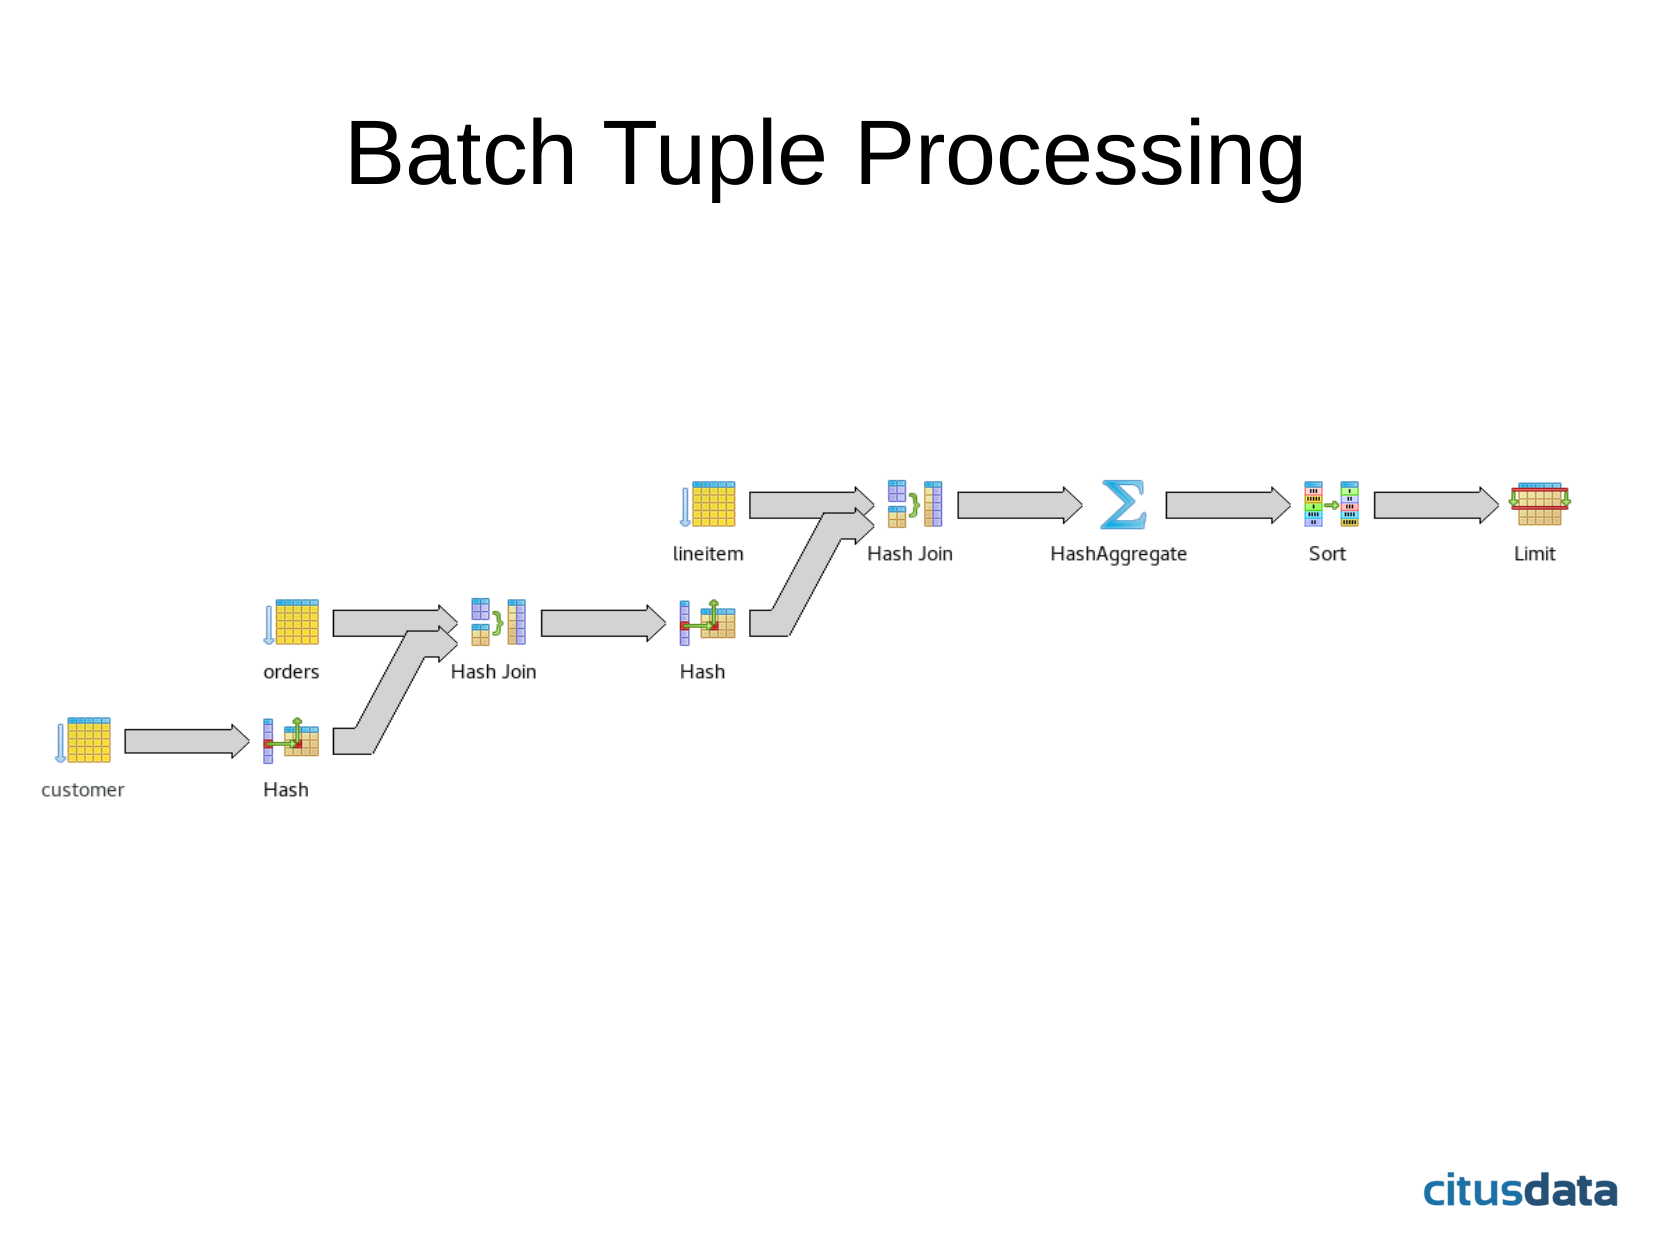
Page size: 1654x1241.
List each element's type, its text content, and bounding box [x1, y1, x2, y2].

title Batch Tuple Processing [82, 49, 1571, 257]
picture [15, 449, 1606, 864]
picture [1420, 1167, 1622, 1209]
